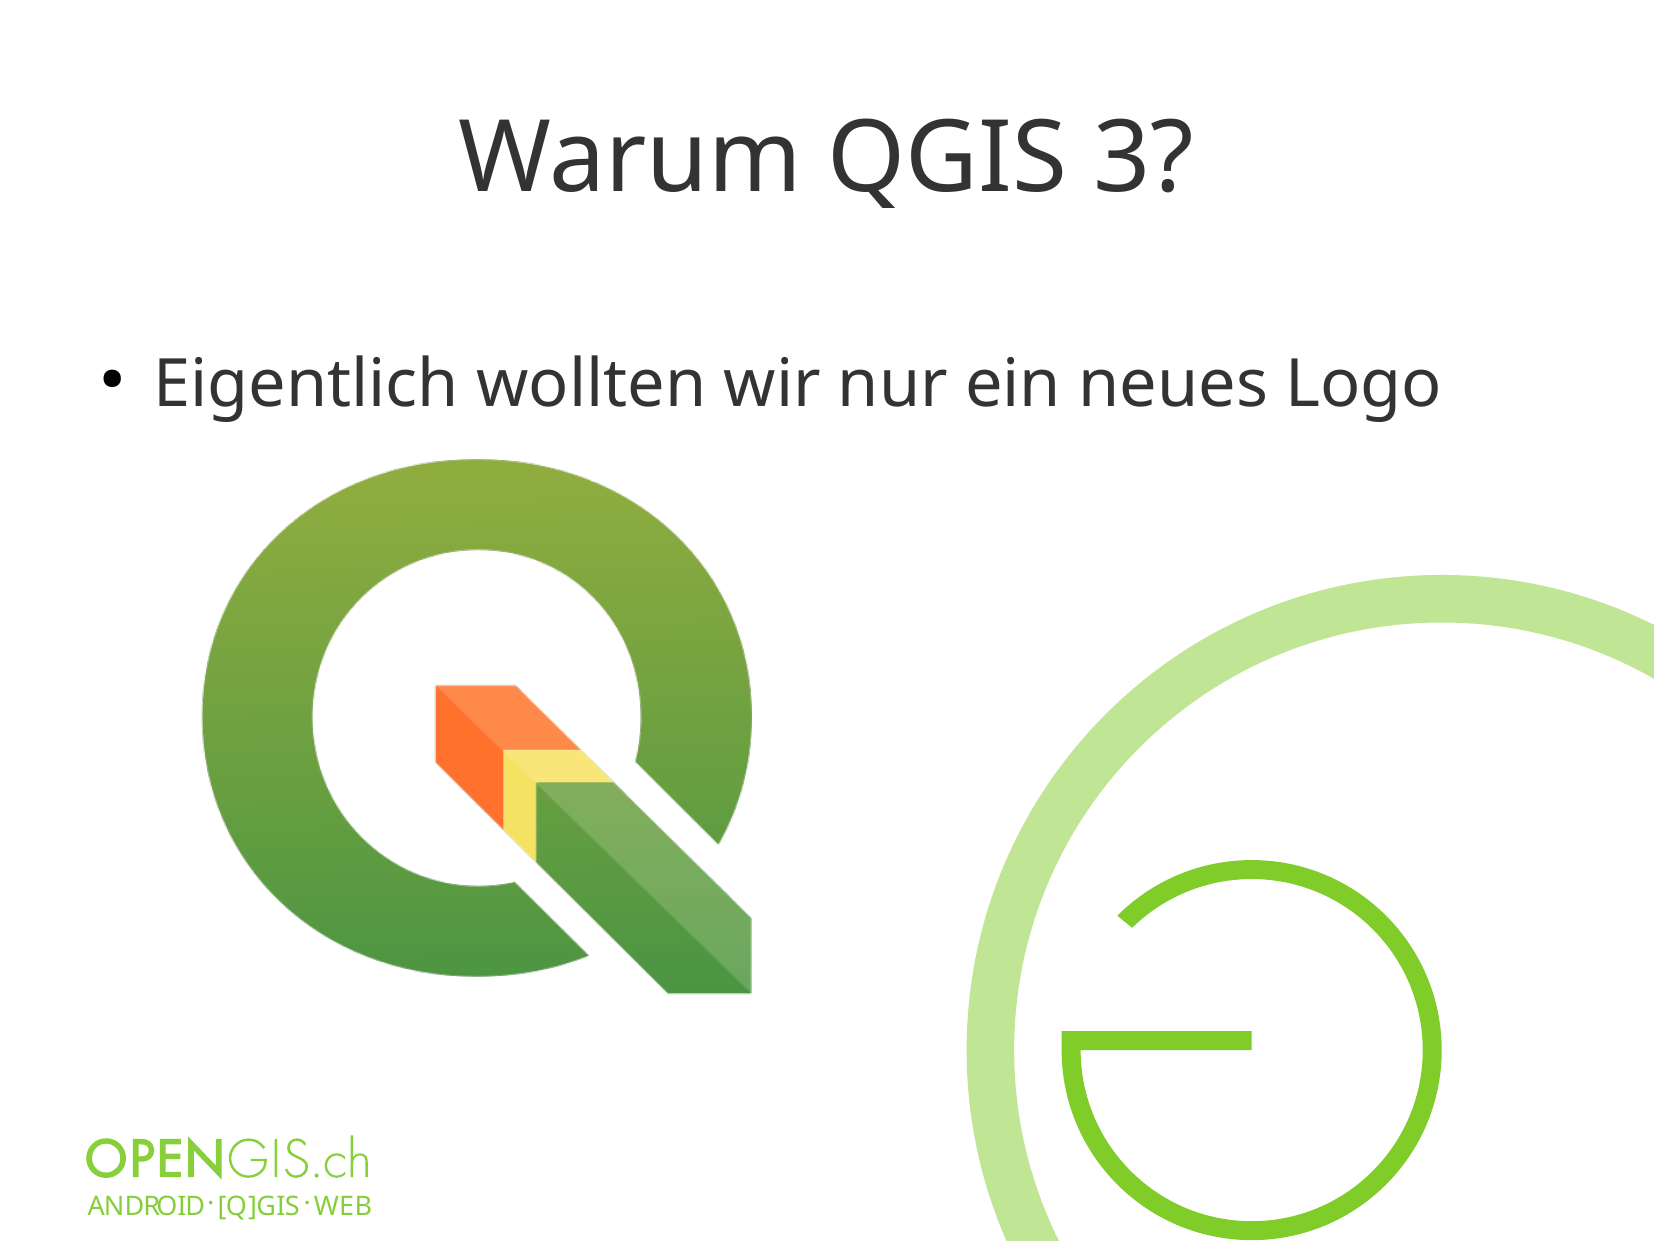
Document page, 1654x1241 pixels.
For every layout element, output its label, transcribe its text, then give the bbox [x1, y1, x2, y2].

list Eigentlich wollten wir nur ein neues Logo [82, 290, 1571, 1010]
picture [118, 363, 796, 1051]
title Warum QGIS 3? [82, 49, 1571, 257]
